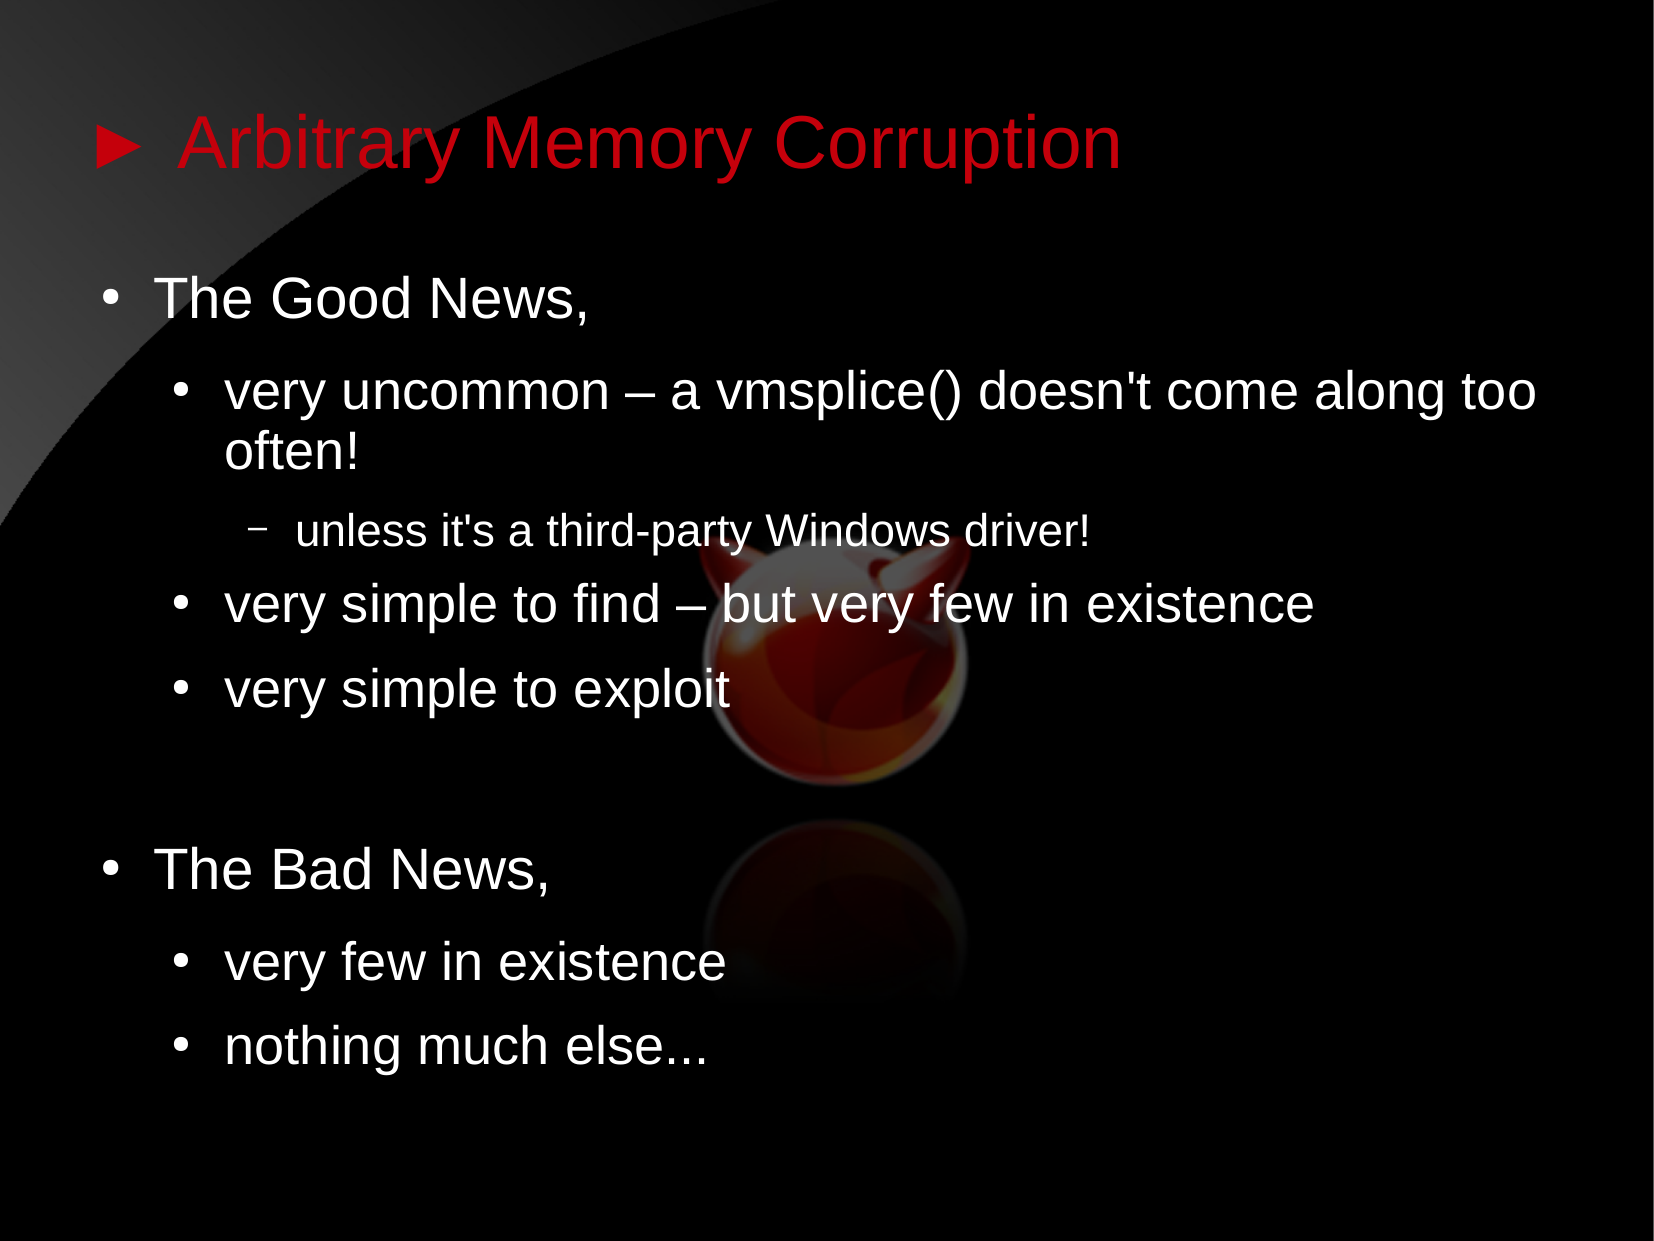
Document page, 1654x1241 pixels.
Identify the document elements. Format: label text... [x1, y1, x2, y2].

list The Good News, very uncommon – a vmsplice() doesn't come along too often! unless it's a third-party Windows driver! very simple to find – but very few in existence very simple to exploit The Bad News, very few in existence nothing much else... [82, 265, 1571, 1152]
title ► Arbitrary Memory Corruption [82, 49, 1571, 237]
picture [0, 0, 1654, 1241]
